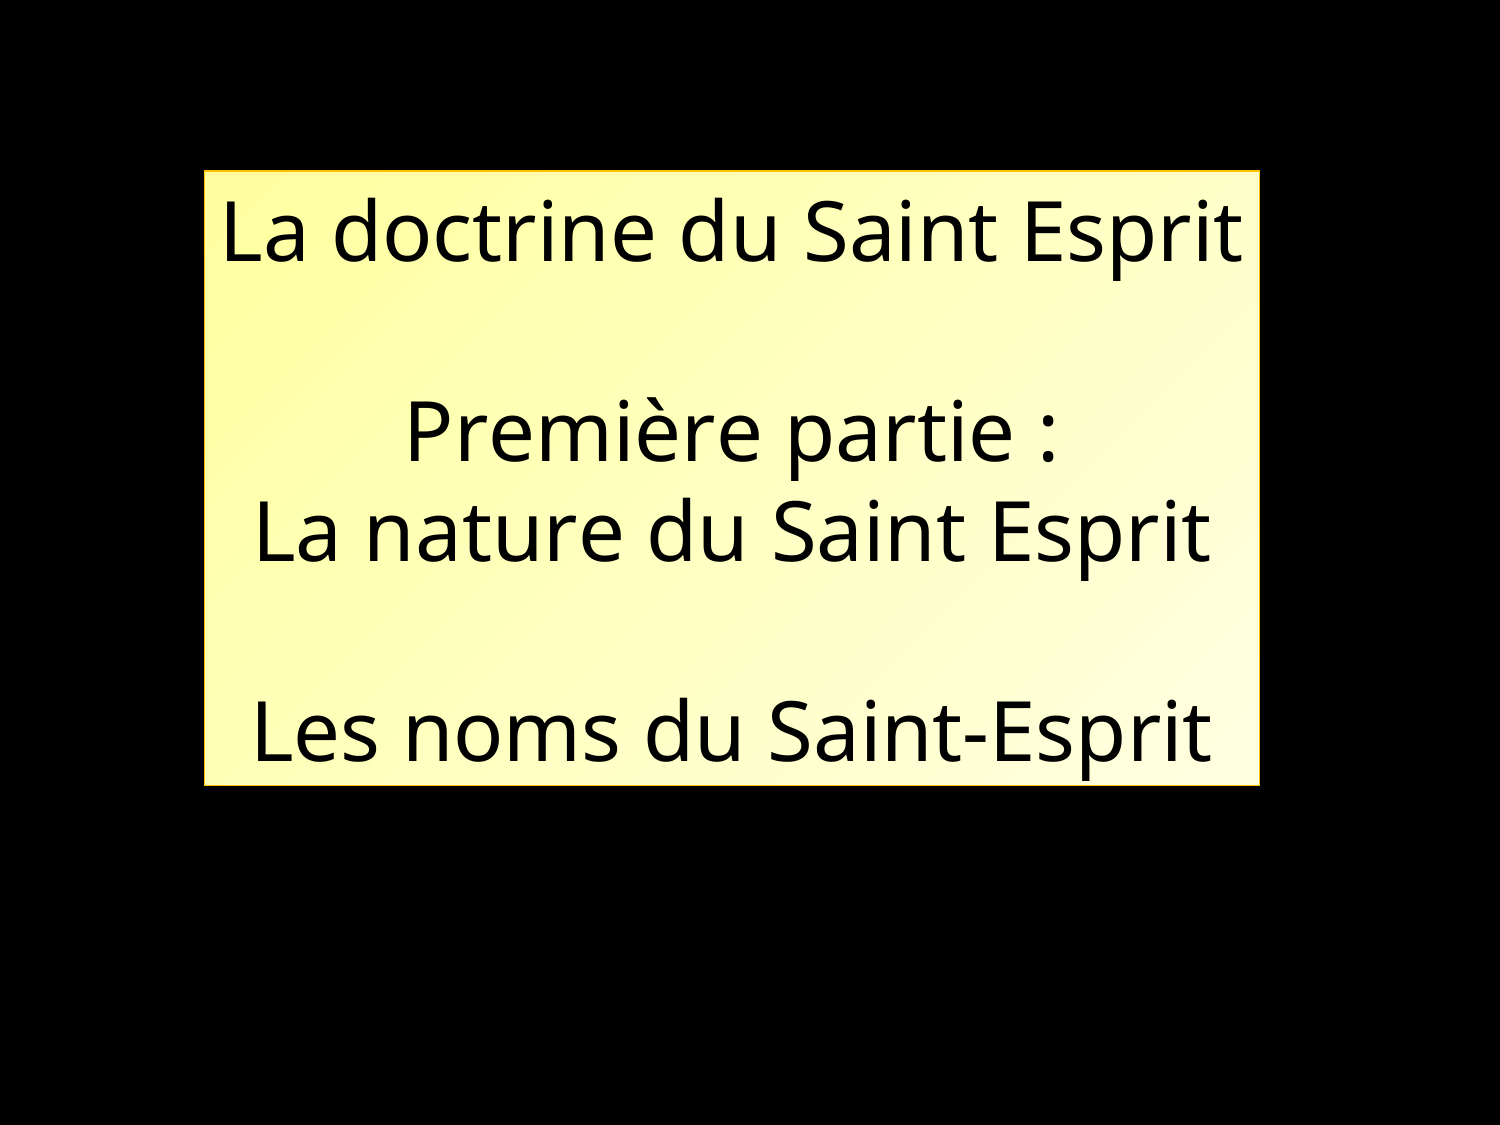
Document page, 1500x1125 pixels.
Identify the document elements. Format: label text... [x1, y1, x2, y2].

text_box La doctrine du Saint Esprit Première partie : La nature du Saint Esprit Les noms du Saint-Esprit [204, 171, 1260, 786]
